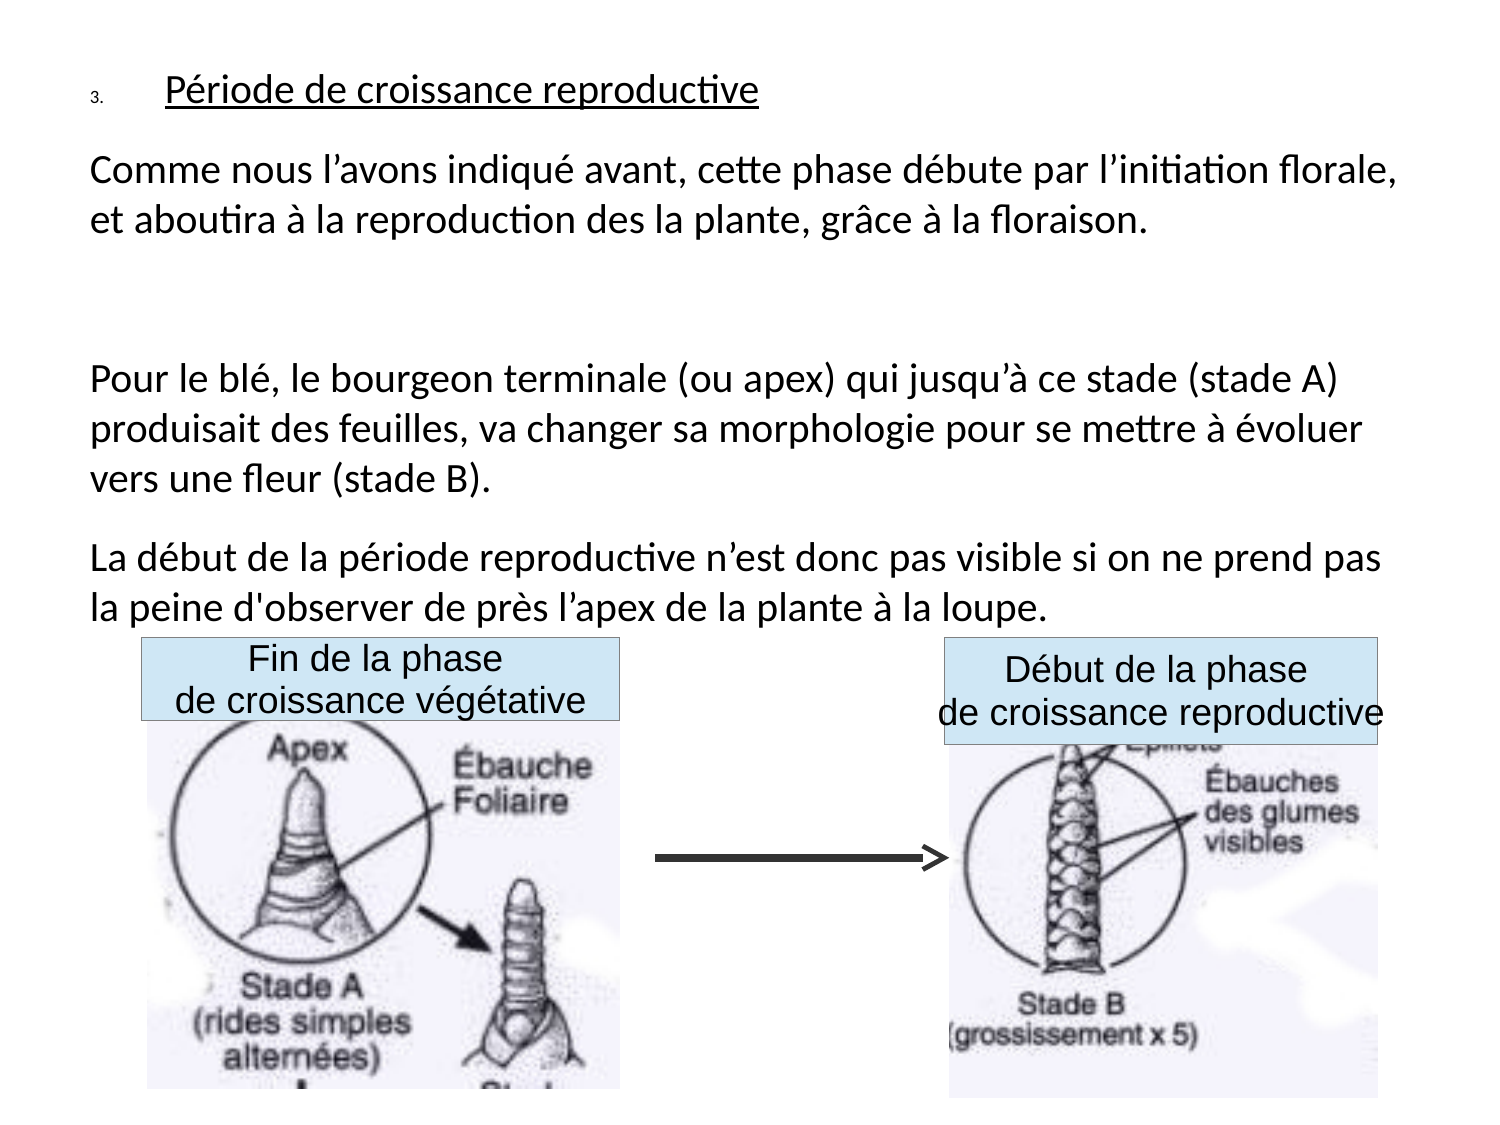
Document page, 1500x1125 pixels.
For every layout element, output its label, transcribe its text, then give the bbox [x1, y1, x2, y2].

text_box Début de la phase de croissance reproductive [944, 637, 1378, 745]
picture [949, 745, 1378, 1098]
picture [147, 721, 620, 1089]
list Période de croissance reproductive Comme nous l’avons indiqué avant, cette phase débute par l’initiation florale, et aboutira à la reproduction des la plante, grâce à la floraison. Pour le blé, le bourgeon terminale (ou apex) qui jusqu’à ce stade (stade A) produisait des feuilles, va changer sa morphologie pour se mettre à évoluer vers une fleur (stade B). La début de la période reproductive n’est donc pas visible si on ne prend pas la peine d'observer de près l’apex de la plante à la loupe. [75, 54, 1425, 1005]
text_box Fin de la phase de croissance végétative [141, 637, 620, 721]
